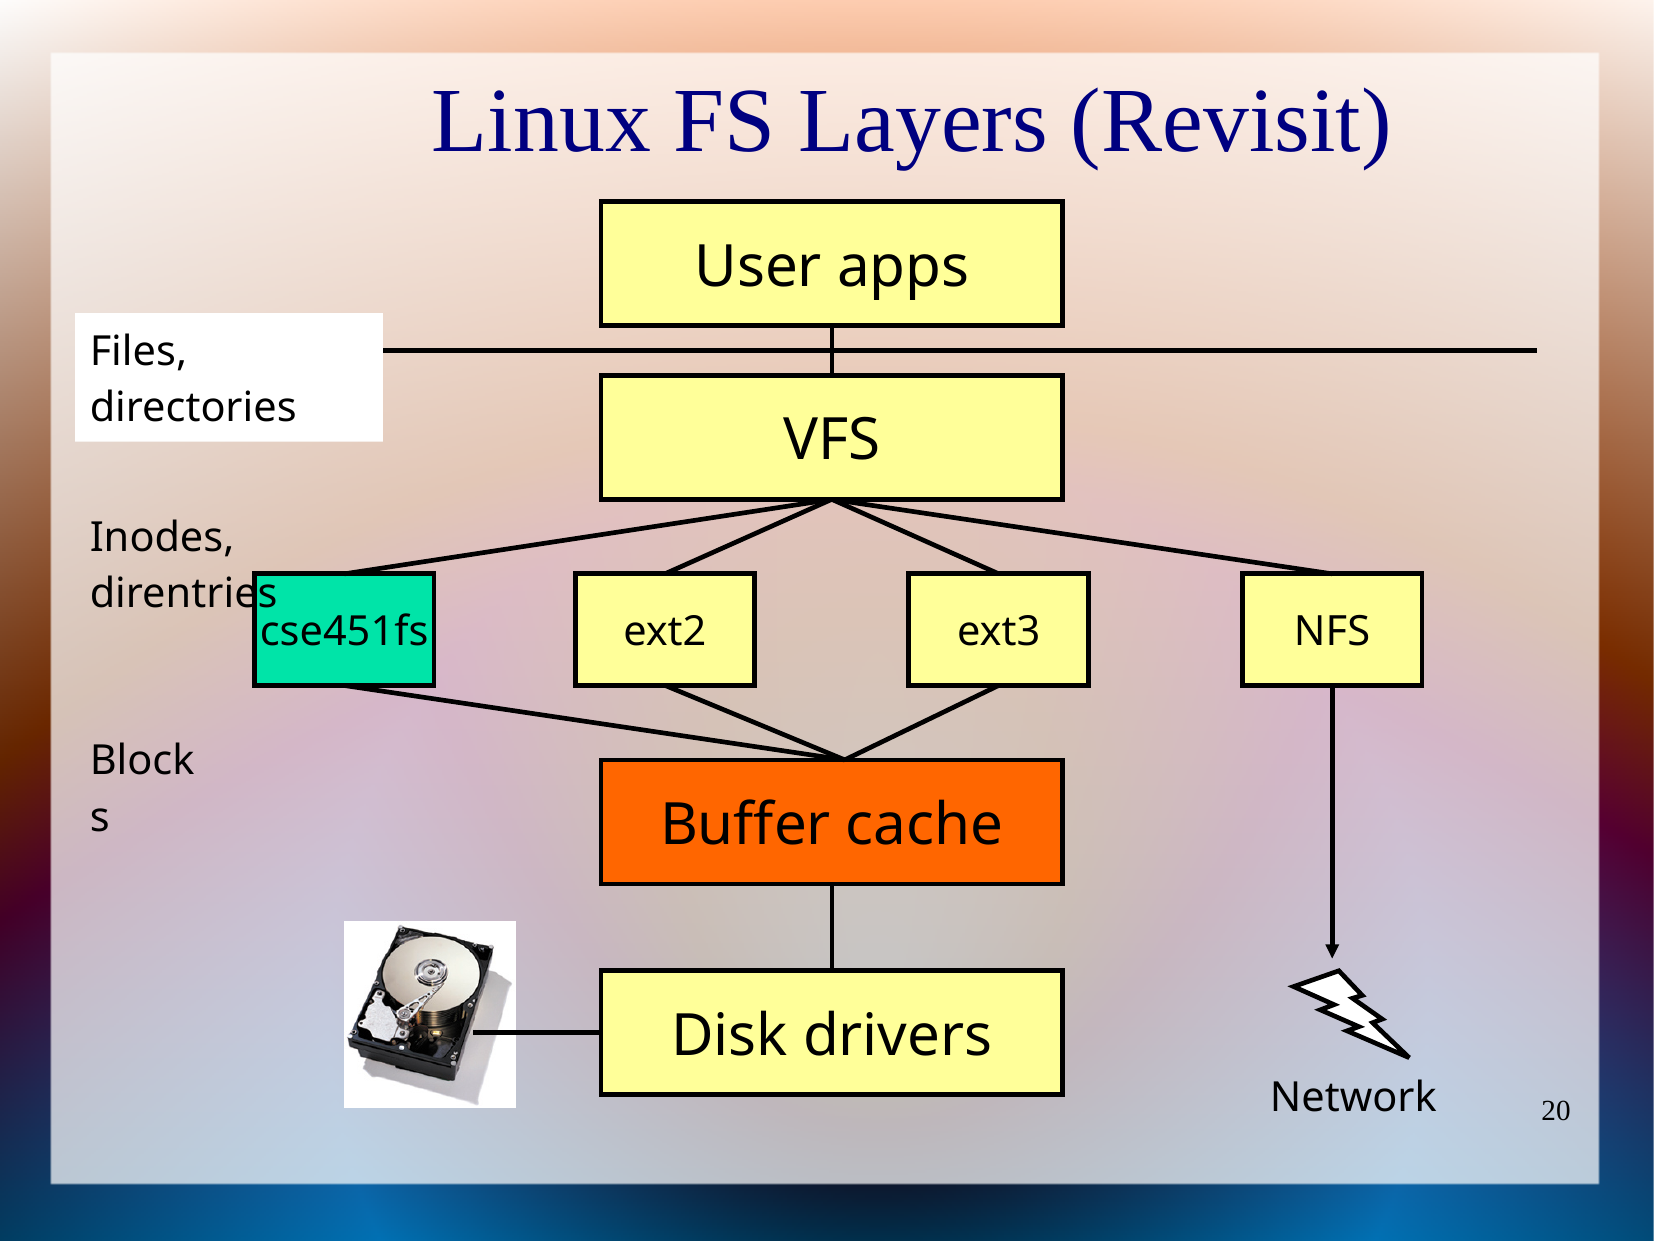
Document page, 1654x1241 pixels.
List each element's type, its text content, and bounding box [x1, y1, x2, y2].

text_box Buffer cache [600, 759, 1063, 884]
text_box [1293, 970, 1410, 1058]
text_box VFS [600, 375, 1063, 500]
text_box NFS [1242, 573, 1422, 686]
text_box ext3 [908, 573, 1089, 686]
text_box Disk drivers [600, 970, 1063, 1095]
text_box Network [1255, 1059, 1461, 1132]
text_box cse451fs [254, 628, 435, 686]
text_box User apps [600, 201, 1063, 326]
text_box Inodes, direntries [74, 499, 435, 628]
title Linux FS Layers (Revisit) [208, 38, 1618, 180]
text_box ext2 [575, 573, 755, 686]
text_box Blocks [74, 722, 229, 852]
picture [0, 0, 1654, 1241]
text_box Files, directories [75, 313, 383, 442]
